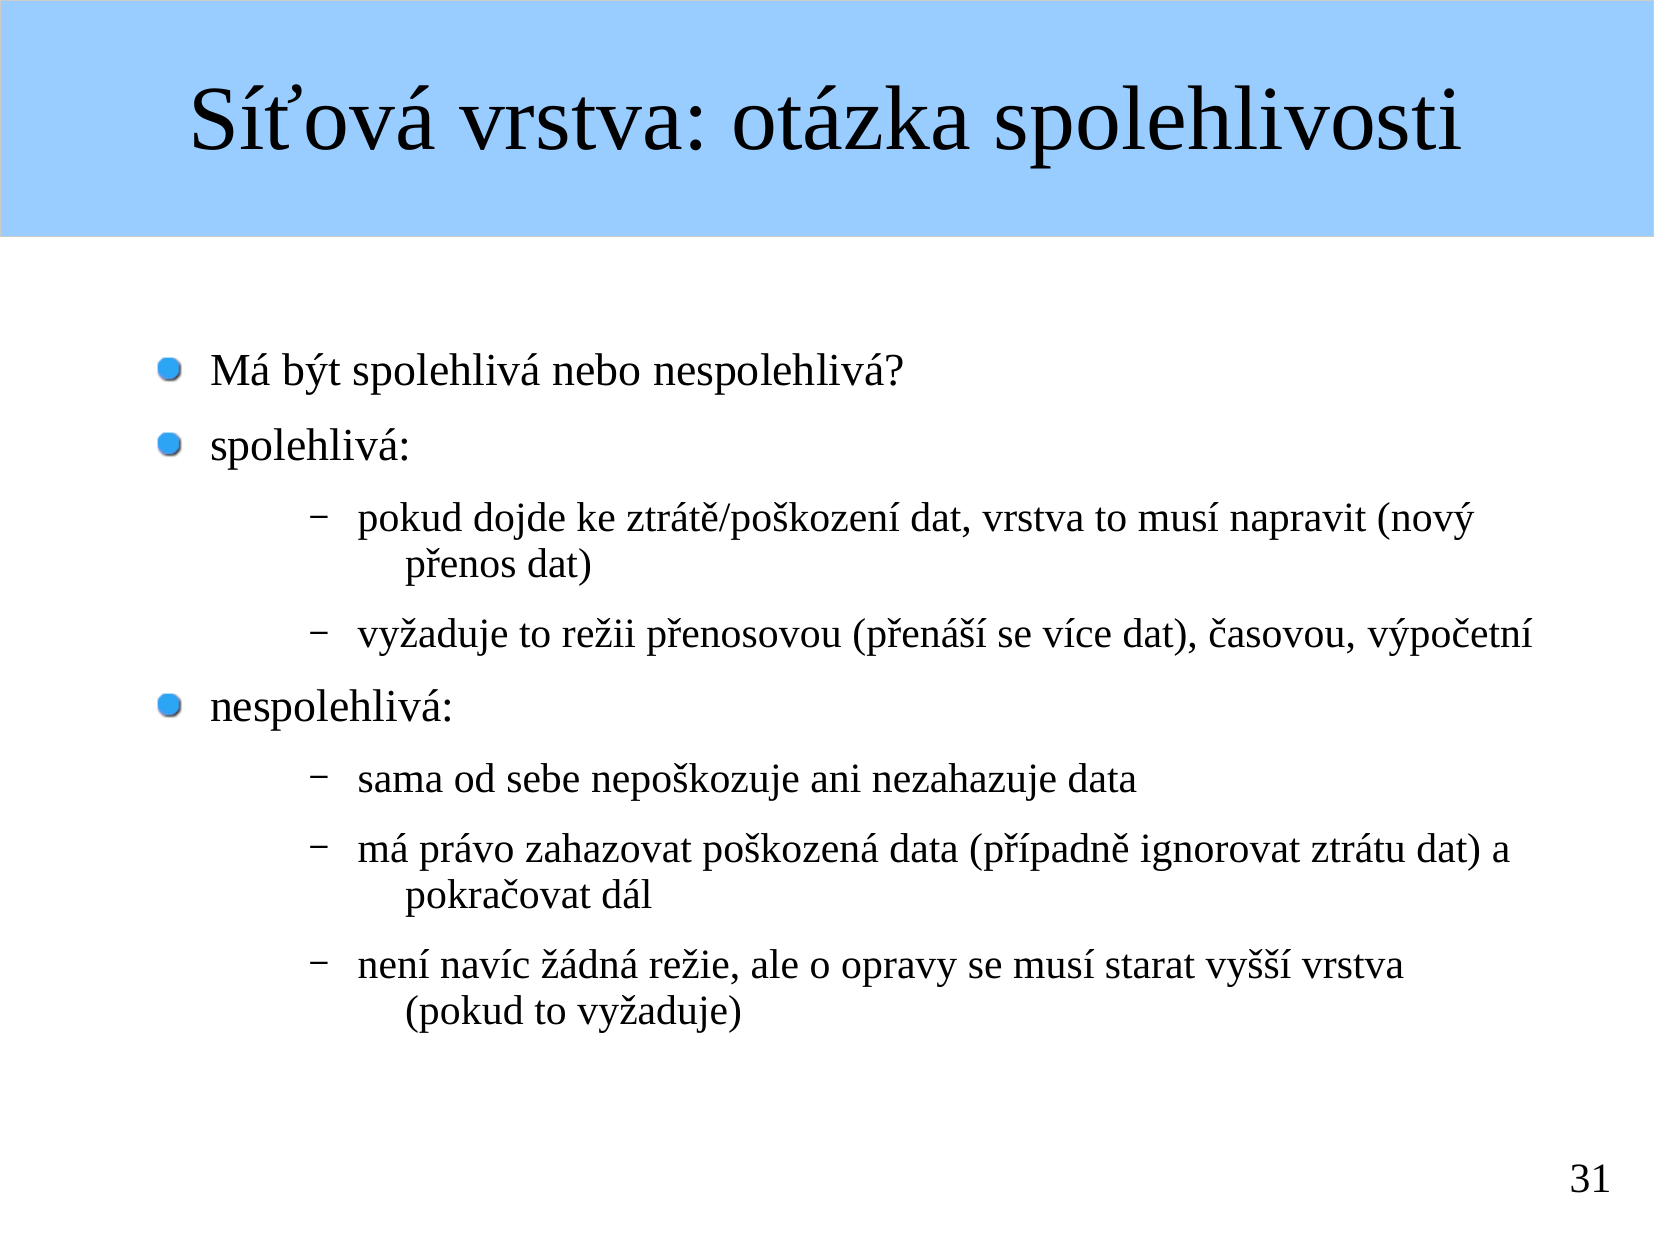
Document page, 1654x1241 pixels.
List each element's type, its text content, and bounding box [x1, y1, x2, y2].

title Síťová vrstva: otázka spolehlivosti [0, 0, 1654, 237]
list Má být spolehlivá nebo nespolehlivá? spolehlivá: pokud dojde ke ztrátě/poškození dat, vrstva to musí napravit (nový přenos dat) vyžaduje to režii přenosovou (přenáší se více dat), časovou, výpočetní nespolehlivá: sama od sebe nepoškozuje ani nezahazuje data má právo zahazovat poškozená data (případně ignorovat ztrátu dat) a pokračovat dál není navíc žádná režie, ale o opravy se musí starat vyšší vrstva (pokud to vyžaduje) [121, 344, 1534, 1127]
